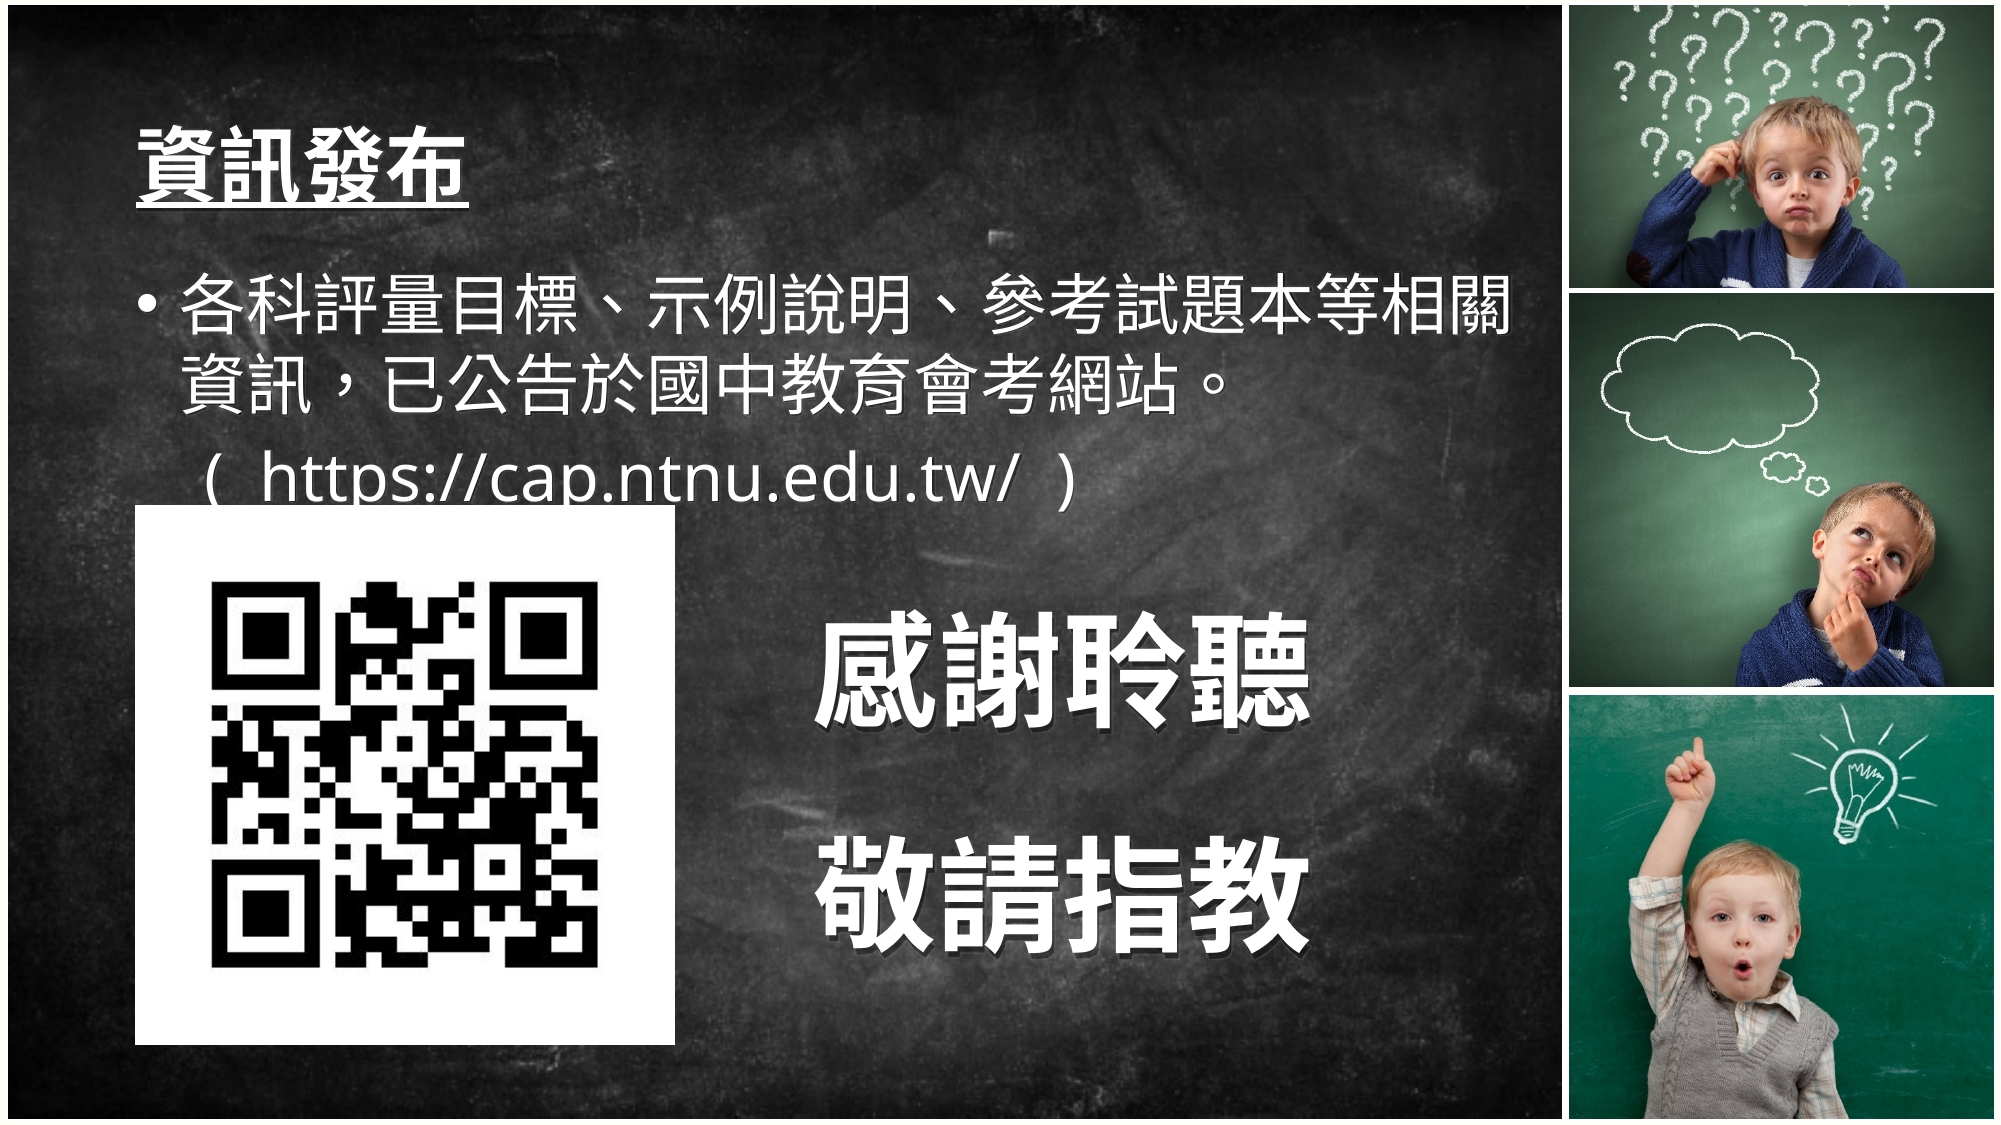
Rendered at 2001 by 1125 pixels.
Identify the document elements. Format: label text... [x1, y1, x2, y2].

picture [1569, 4, 1994, 288]
picture [7, 4, 1562, 1120]
picture [1569, 694, 1994, 1120]
text_box 資訊發布 各科評量目標、示例說明、參考試題本等相關資訊，已公告於國中教育會考網站。 ( https://cap.ntnu.edu.tw/ ) [135, 105, 1523, 420]
text_box 感謝聆聽 敬請指教 [797, 585, 1356, 977]
picture [1569, 293, 1994, 688]
